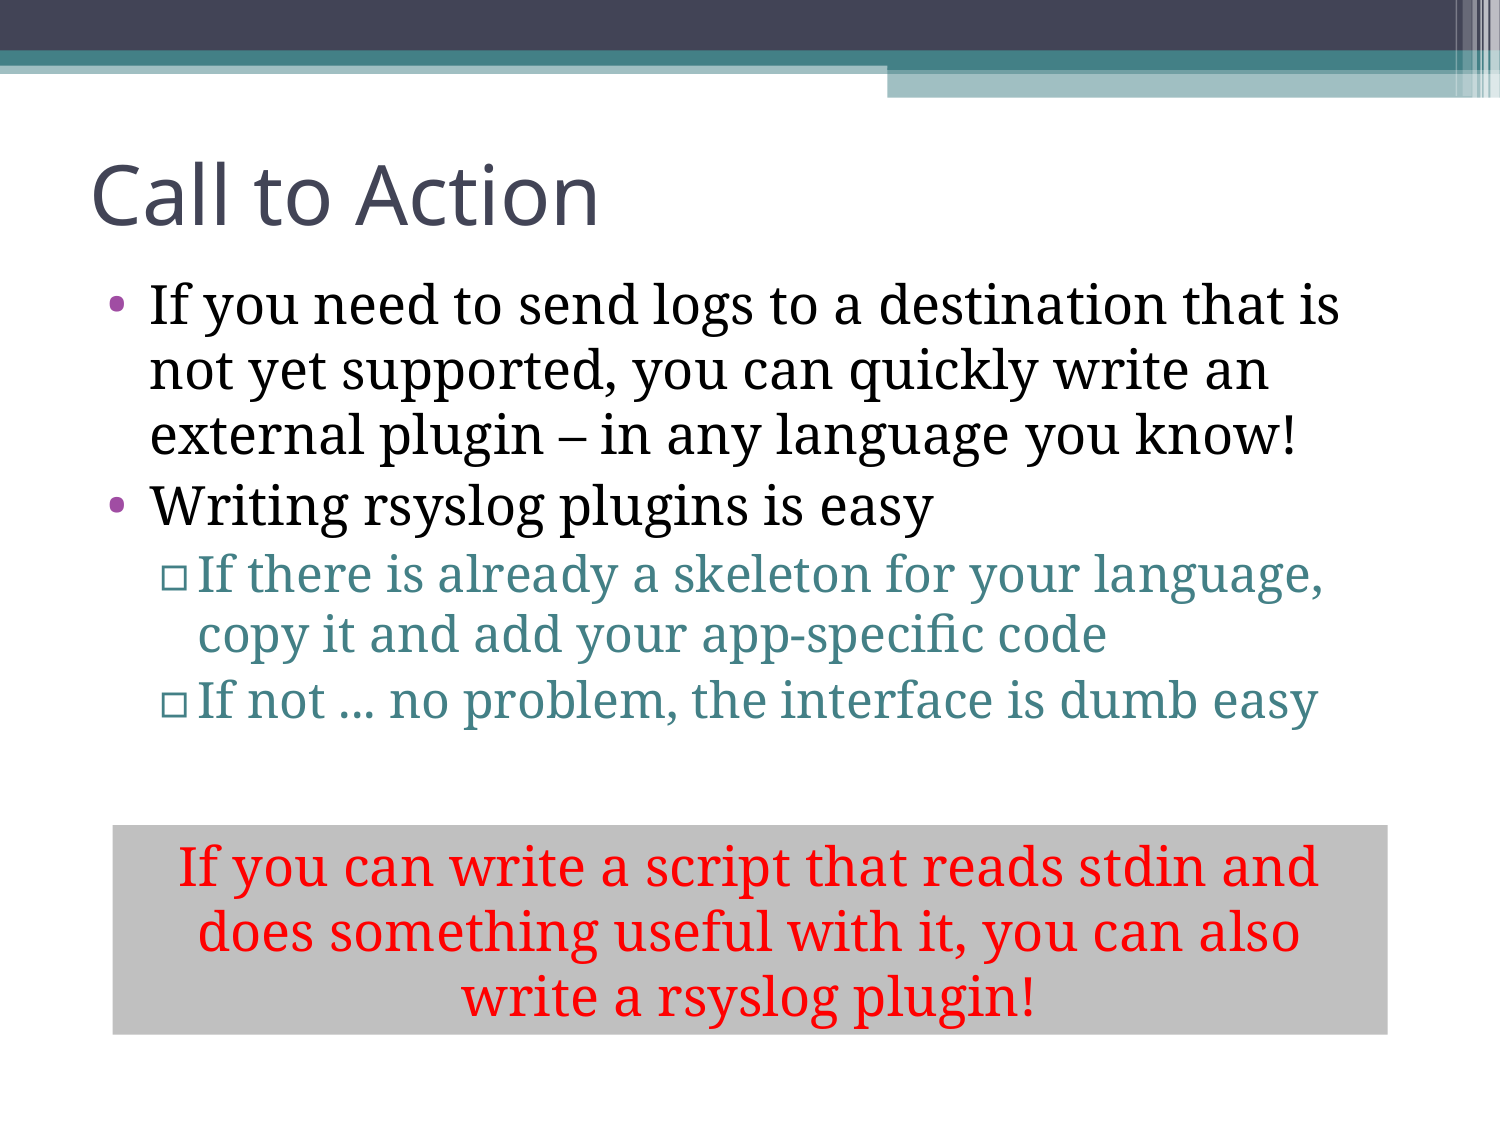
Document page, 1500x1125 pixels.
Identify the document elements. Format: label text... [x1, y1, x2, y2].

title Call to Action [75, 84, 1426, 262]
text_box If you can write a script that reads stdin and does something useful with it, you can also write a rsyslog plugin! [112, 825, 1388, 1035]
list If you need to send logs to a destination that is not yet supported, you can quickly write an external plugin – in any language you know! Writing rsyslog plugins is easy If there is already a skeleton for your language, copy it and add your app-specific code If not ... no problem, the interface is dumb easy [75, 262, 1426, 788]
